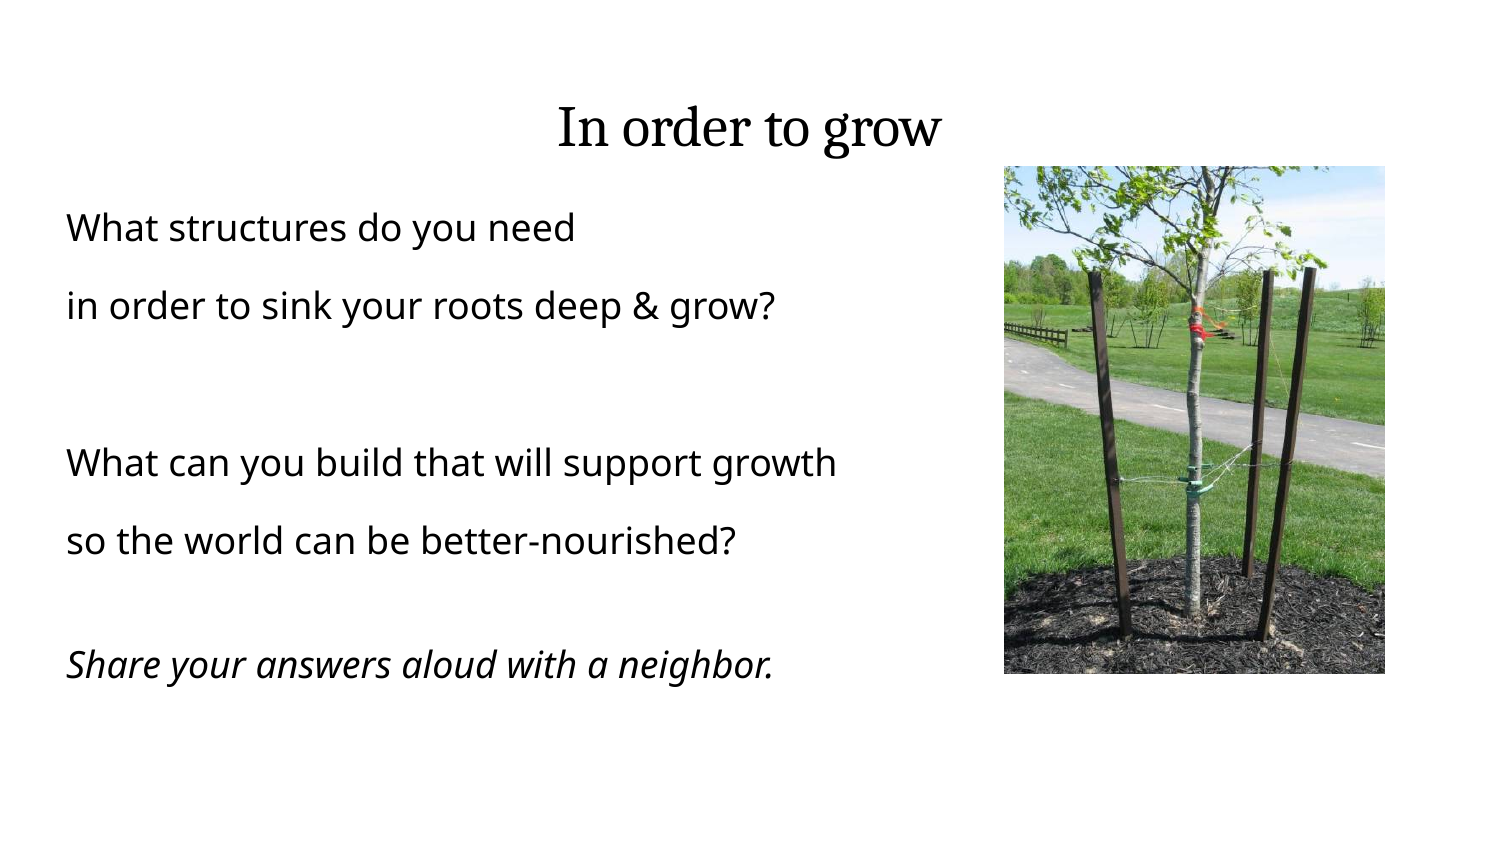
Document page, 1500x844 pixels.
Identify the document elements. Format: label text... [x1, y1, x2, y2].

list What structures do you need in order to sink your roots deep & grow? What can you build that will support growth so the world can be better-nourished? Share your answers aloud with a neighbor. [51, 189, 943, 750]
picture [1004, 166, 1385, 675]
title In order to grow [51, 72, 1449, 167]
